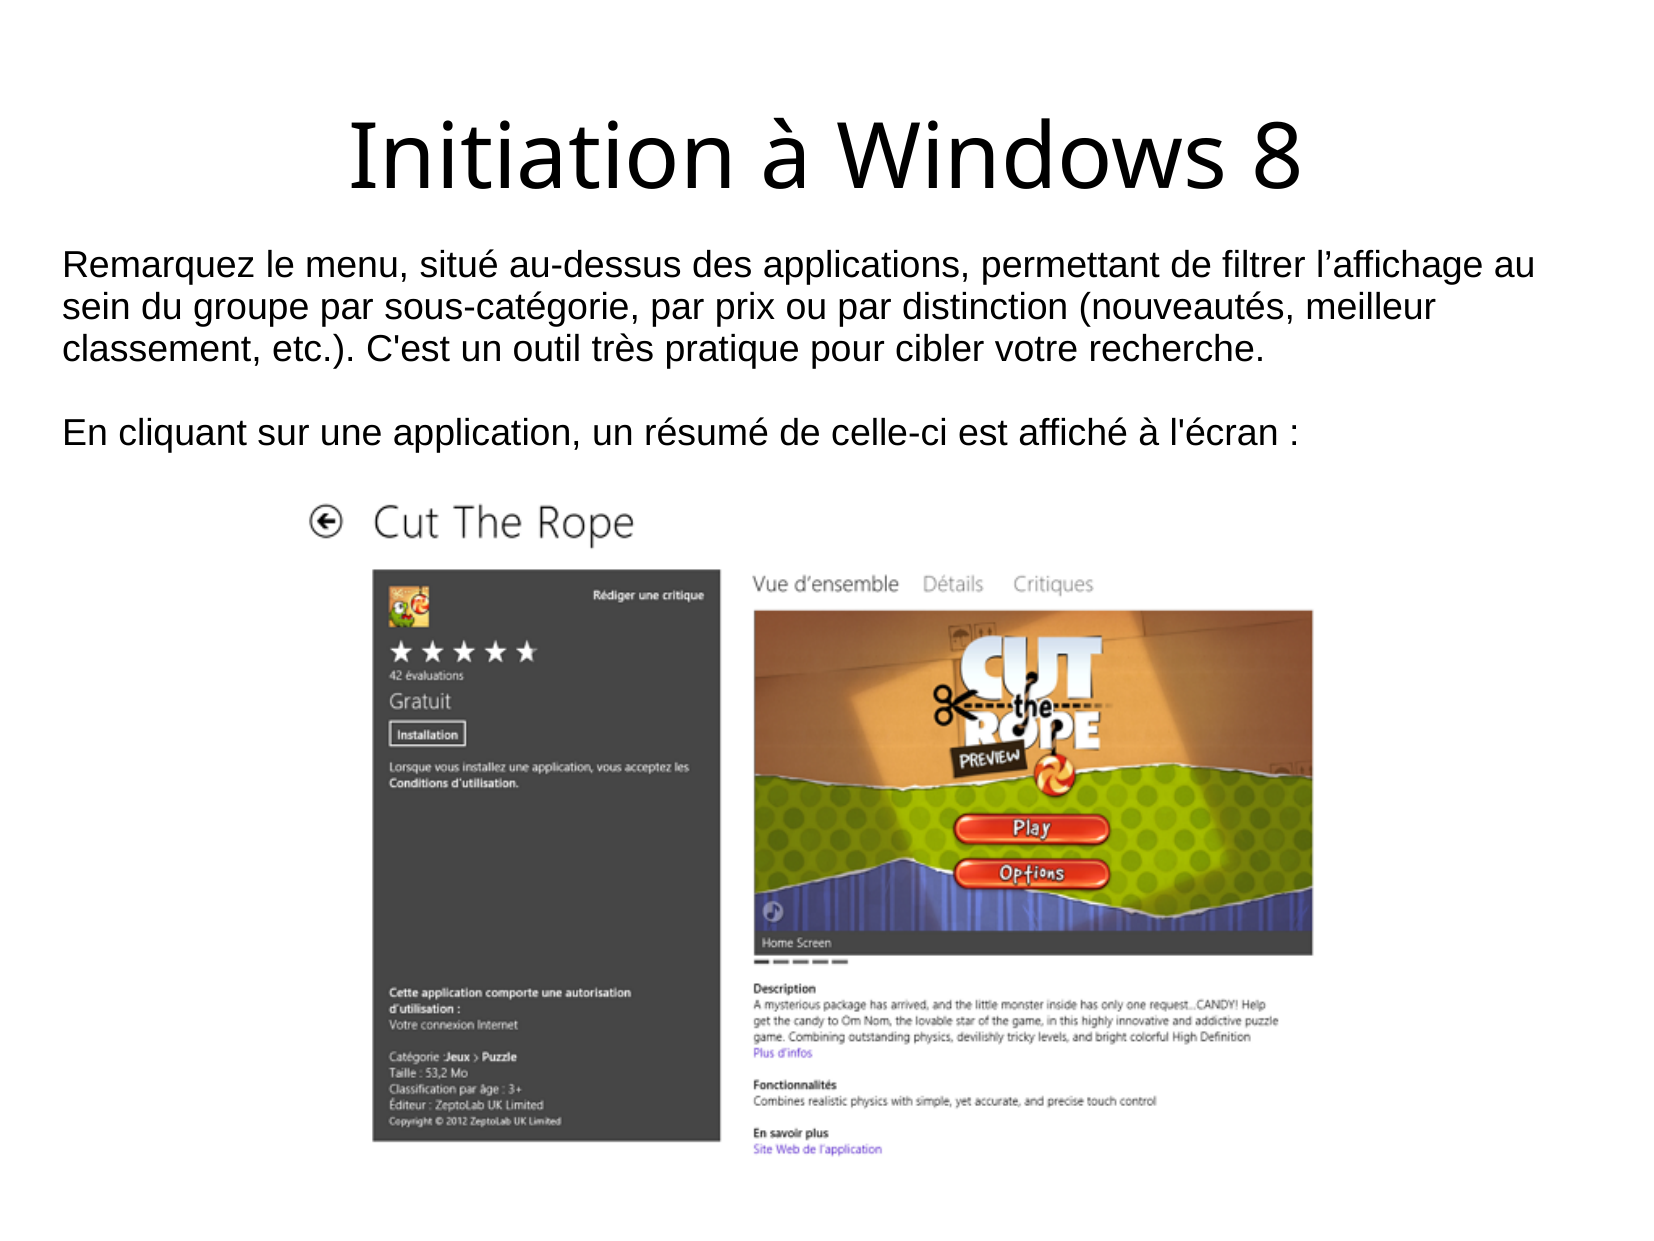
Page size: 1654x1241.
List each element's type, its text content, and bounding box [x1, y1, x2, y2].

title Initiation à Windows 8 [82, 49, 1571, 236]
picture [295, 484, 1348, 1167]
text_box Remarquez le menu, situé au-dessus des applications, permettant de filtrer l’affichage au sein du groupe par sous-catégorie, par prix ou par distinction (nouveautés, meilleur classement, etc.). C'est un outil très pratique pour cibler votre recherche. En cliquant sur une application, un résumé de celle-ci est affiché à l'écran : [47, 236, 1619, 462]
